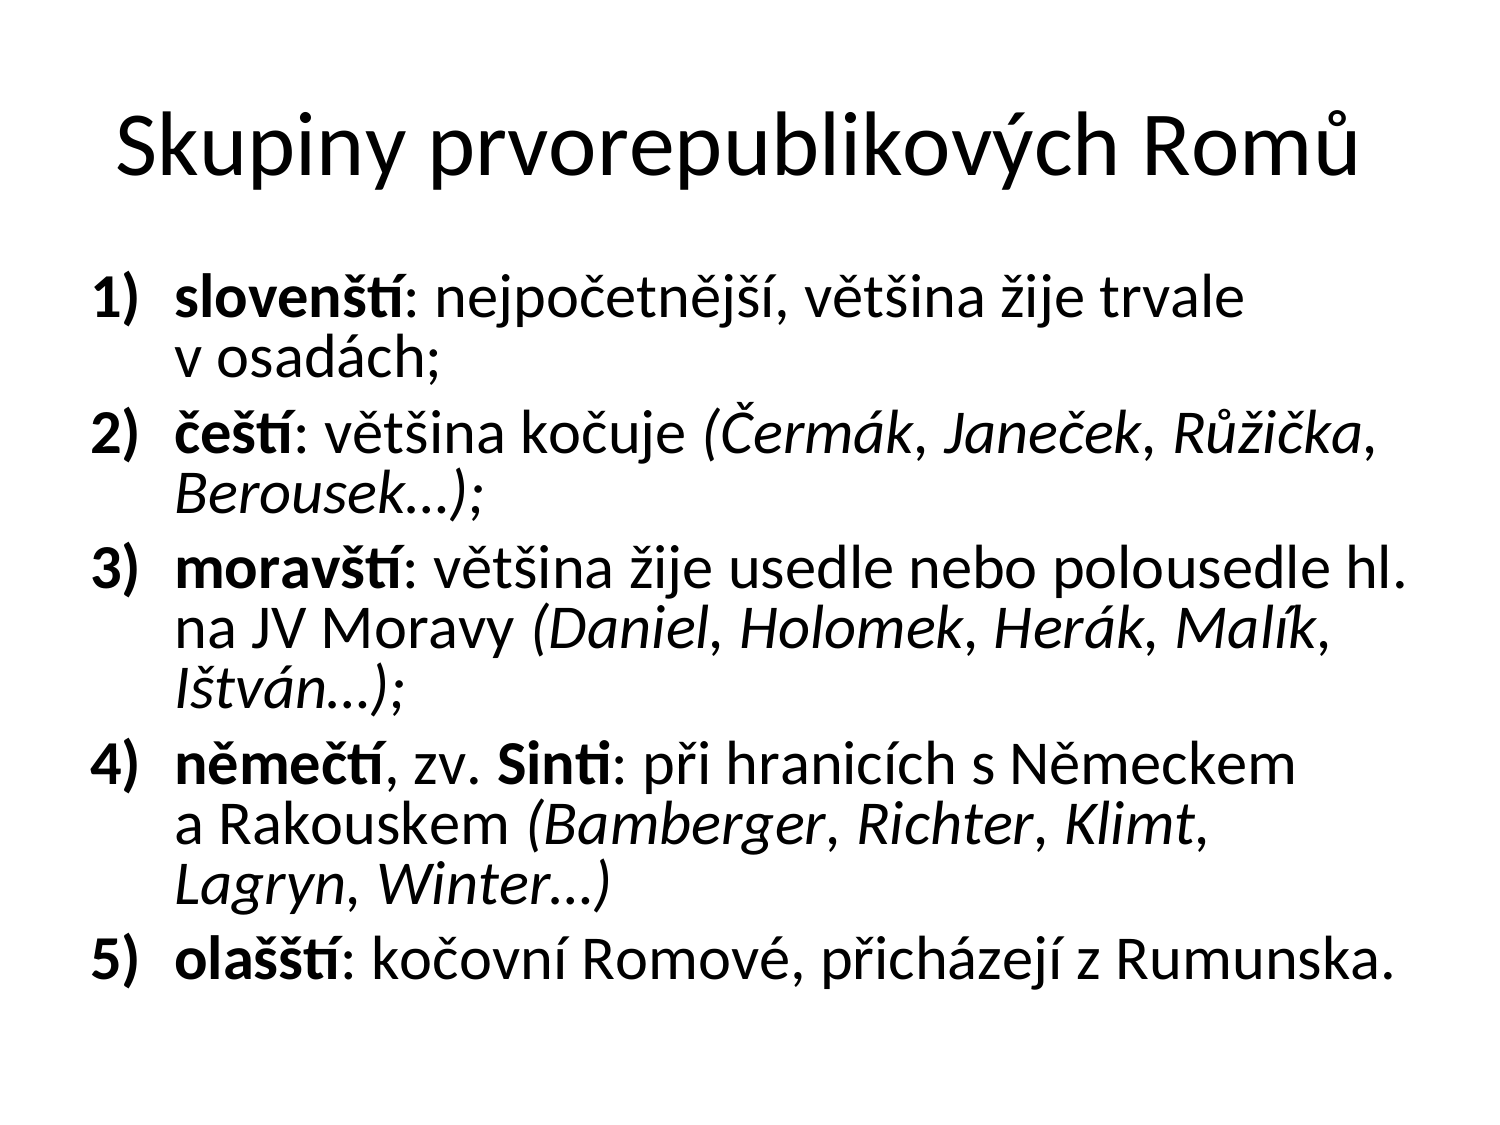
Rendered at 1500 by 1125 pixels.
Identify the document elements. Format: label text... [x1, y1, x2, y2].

title Skupiny prvorepublikových Romů [75, 45, 1426, 233]
list slovenští: nejpočetnější, většina žije trvale v osadách; čeští: většina kočuje (Čermák, Janeček, Růžička, Berousek…); moravští: většina žije usedle nebo polousedle hl. na JV Moravy (Daniel, Holomek, Herák, Malík, Ištván…); němečtí, zv. Sinti: při hranicích s Německem a Rakouskem (Bamberger, Richter, Klimt, Lagryn, Winter…) olašští: kočovní Romové, přicházejí z Rumunska. [75, 262, 1426, 1125]
